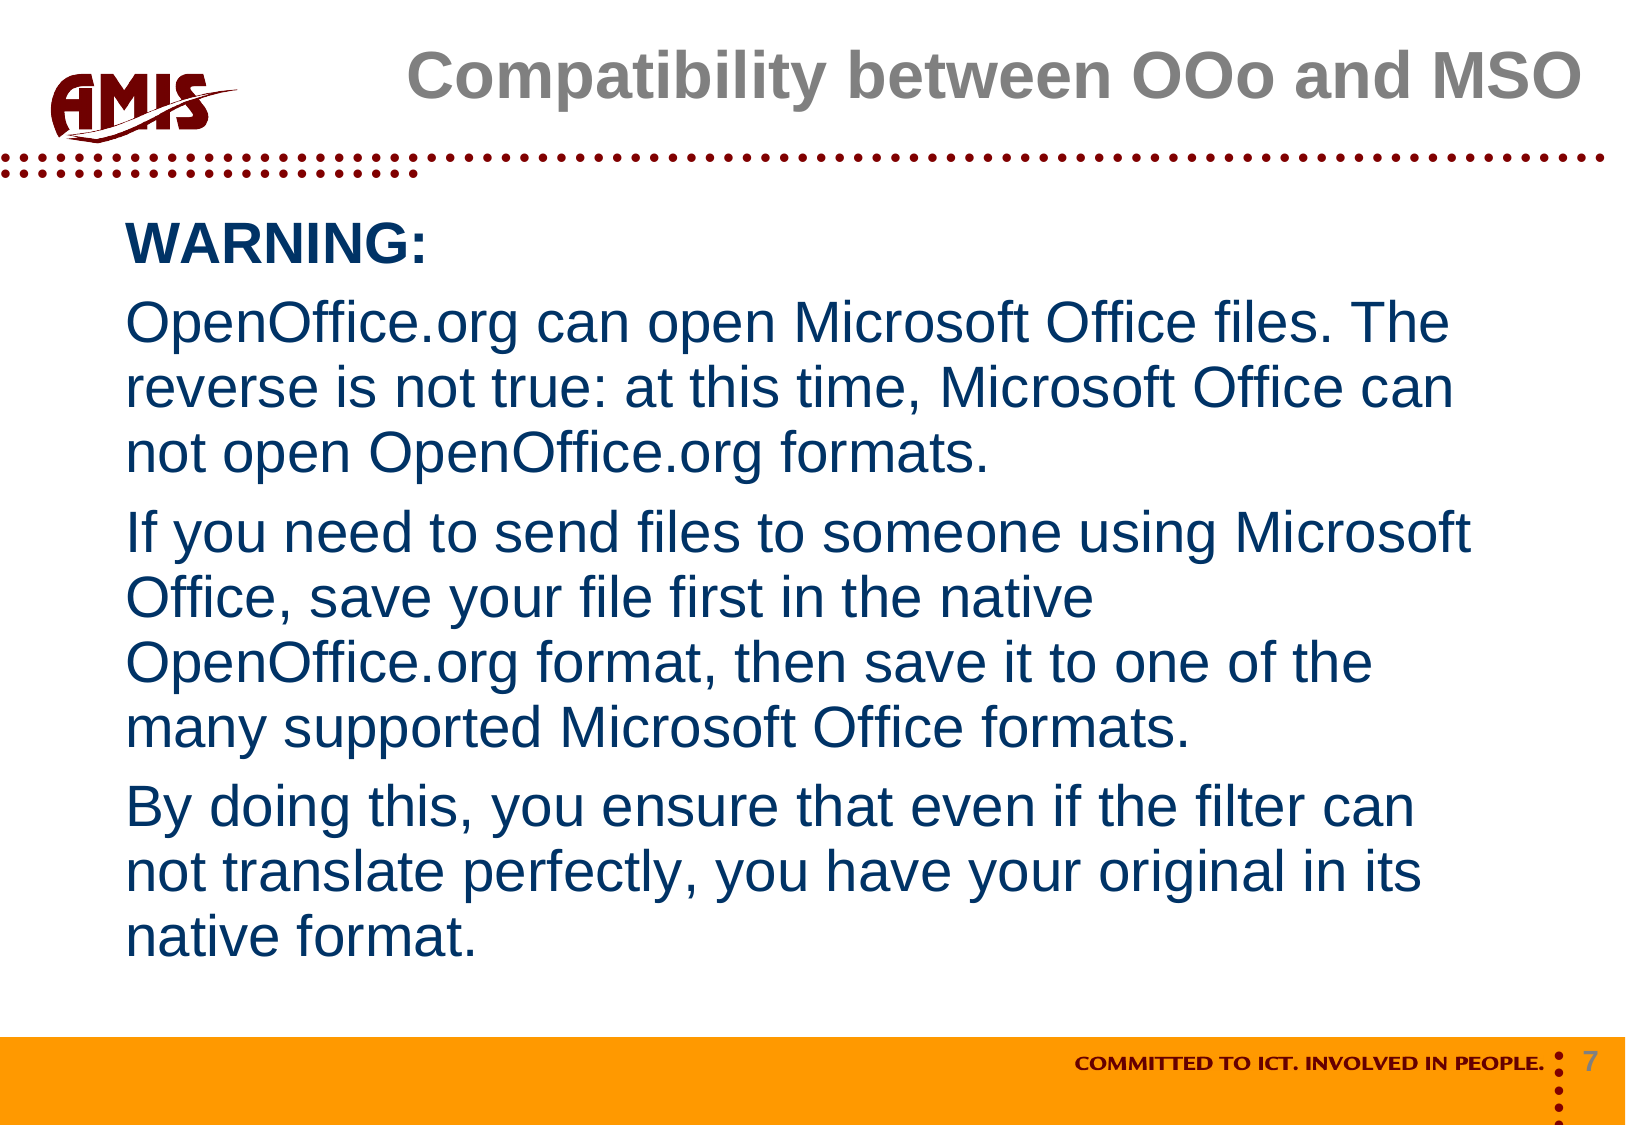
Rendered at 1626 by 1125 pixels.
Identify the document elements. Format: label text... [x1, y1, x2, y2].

title Compatibility between OOo and MSO [262, 27, 1585, 123]
list WARNING: OpenOffice.org can open Microsoft Office files. The reverse is not true: at this time, Microsoft Office can not open OpenOffice.org formats. If you need to send files to someone using Microsoft Office, save your file first in the native OpenOffice.org format, then save it to one of the many supported Microsoft Office formats. By doing this, you ensure that even if the filter can not translate perfectly, you have your original in its native format. [124, 210, 1500, 1061]
picture [50, 73, 238, 144]
picture [1074, 1055, 1544, 1071]
